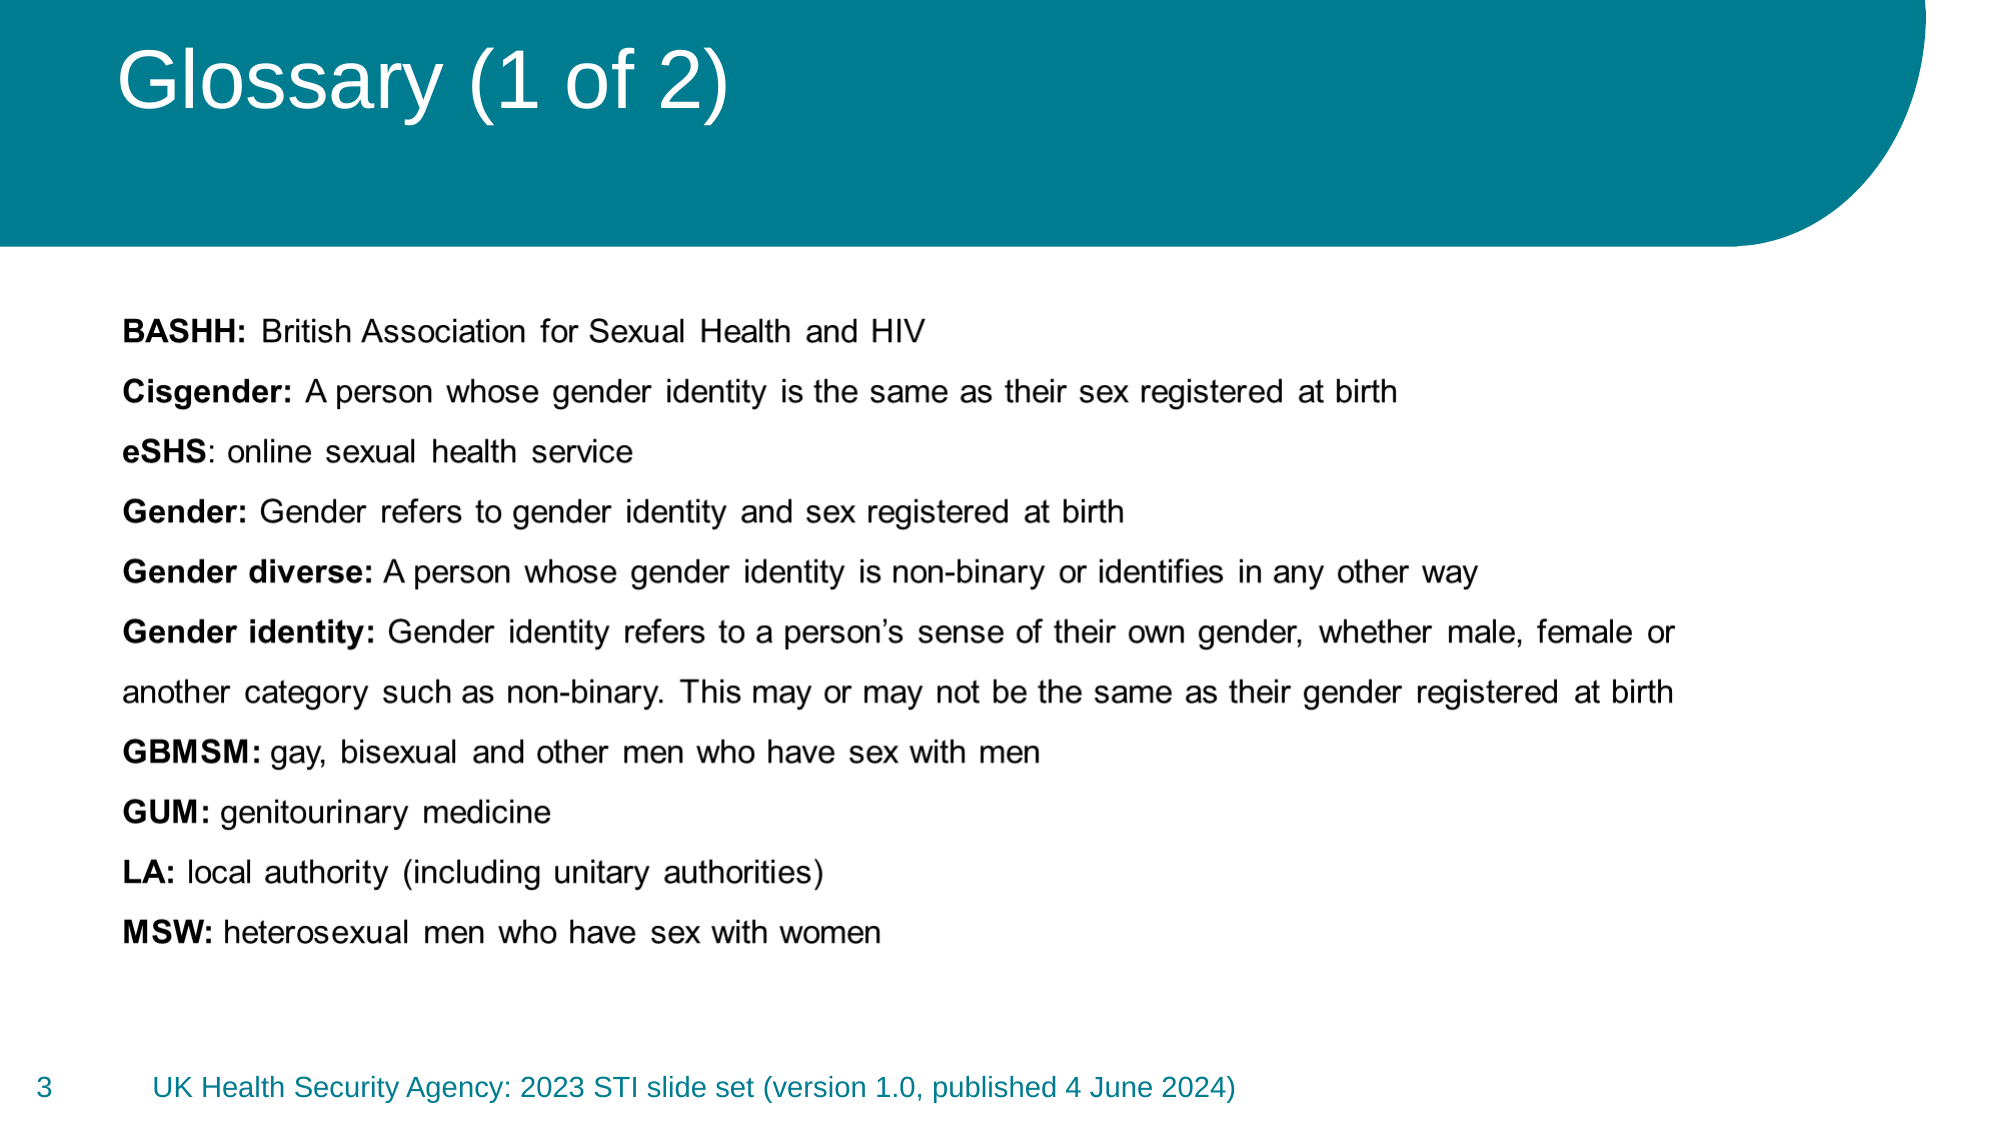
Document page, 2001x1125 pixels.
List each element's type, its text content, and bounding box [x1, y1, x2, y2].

text_box [21, 1056, 120, 1117]
picture [101, 290, 1709, 1013]
title Glossary (1 of 2) [101, 29, 1747, 189]
text_box UK Health Security Agency: 2023 STI slide set (version 1.0, published 4 June 2024) [137, 1056, 1780, 1116]
